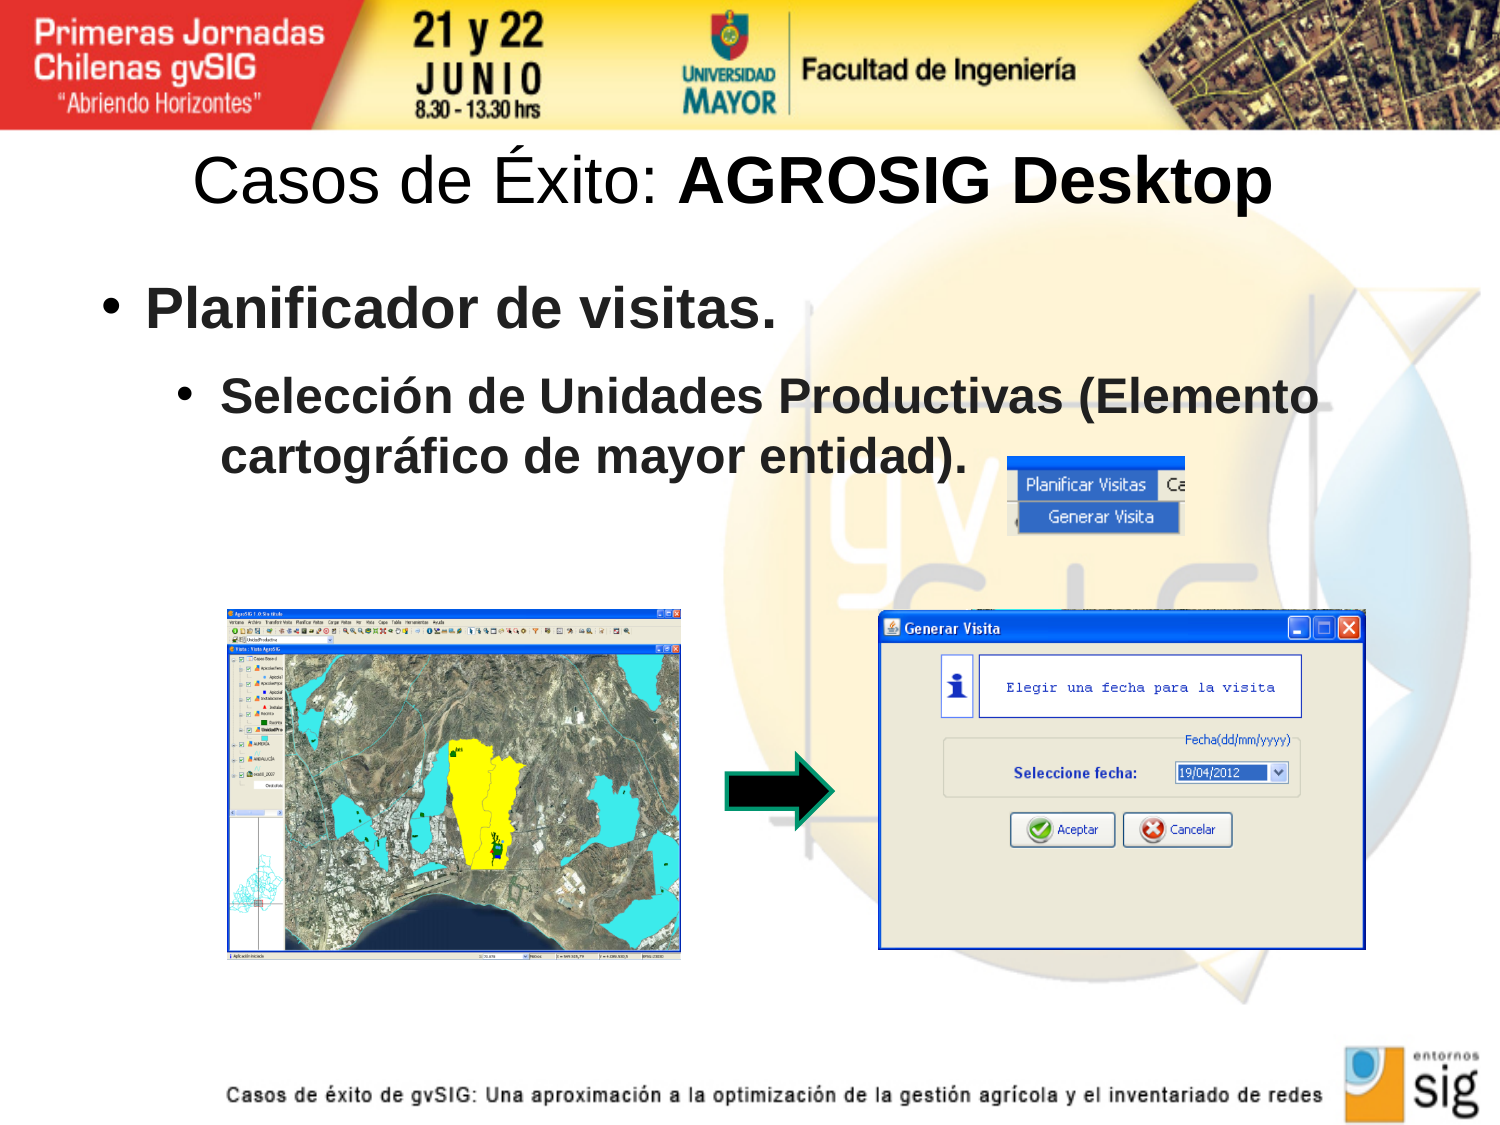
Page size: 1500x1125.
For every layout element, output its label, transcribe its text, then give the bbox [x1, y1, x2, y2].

picture [0, 0, 1500, 1125]
list Planificador de visitas. Selección de Unidades Productivas (Elemento cartográfico de mayor entidad). [74, 262, 1341, 938]
text_box [730, 765, 827, 818]
title Casos de Éxito: AGROSIG Desktop [58, 93, 1409, 261]
